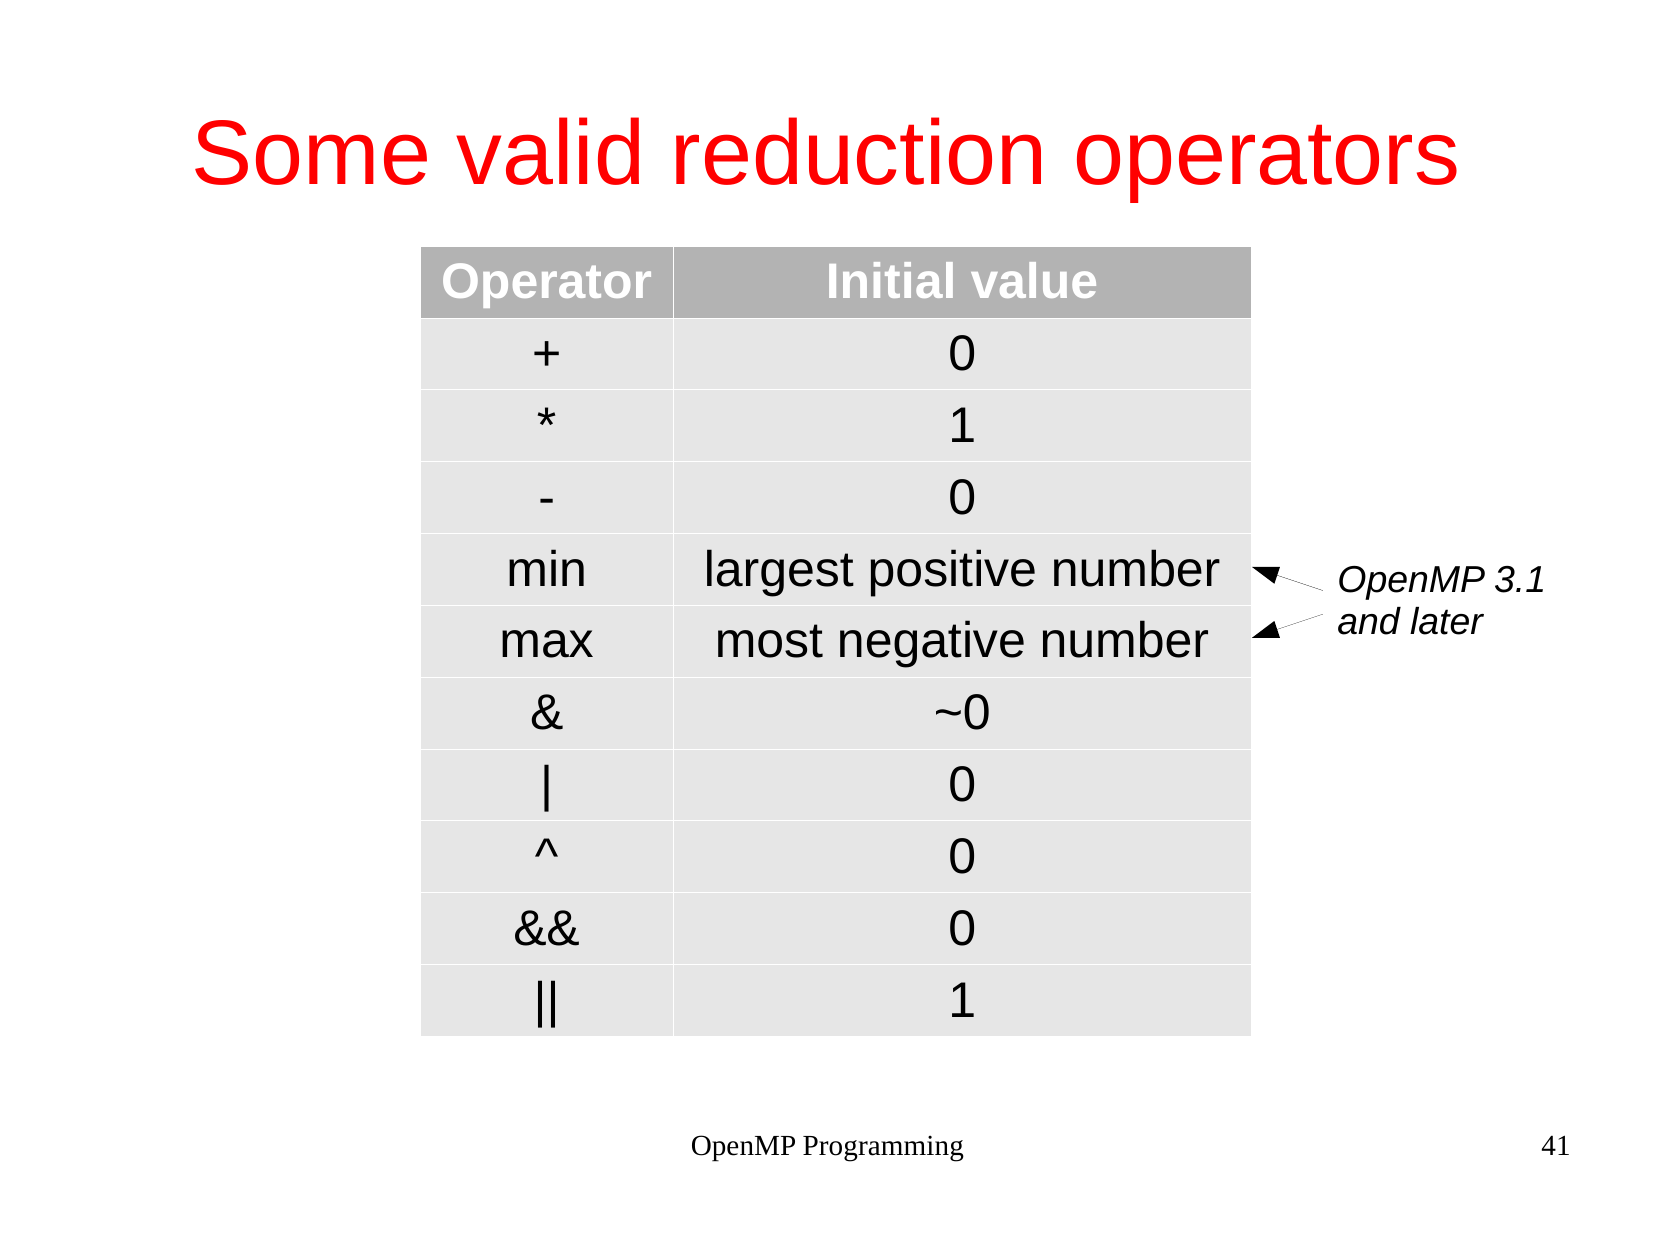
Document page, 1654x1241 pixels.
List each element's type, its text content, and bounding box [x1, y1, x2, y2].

title Some valid reduction operators [82, 49, 1571, 257]
table_cell most negative number [674, 606, 1251, 677]
table_cell 0 [674, 319, 1251, 389]
text_box OpenMP 3.1 and later [1322, 550, 1562, 650]
table_cell max [421, 606, 673, 677]
table_cell ~0 [674, 678, 1251, 749]
table_cell || [421, 965, 673, 1036]
table_cell ^ [421, 821, 673, 892]
table_cell & [421, 678, 673, 749]
table_cell - [421, 462, 673, 533]
table_cell largest positive number [674, 534, 1251, 605]
table_header Operator [421, 247, 673, 318]
table_cell 0 [674, 893, 1251, 964]
table_cell + [421, 319, 673, 389]
table_cell 0 [674, 821, 1251, 892]
table_cell | [421, 750, 673, 820]
table_cell 1 [674, 965, 1251, 1036]
table_cell 0 [674, 462, 1251, 533]
table_cell 0 [674, 750, 1251, 820]
table_cell && [421, 893, 673, 964]
table_cell 1 [674, 390, 1251, 461]
table_cell * [421, 390, 673, 461]
table_header Initial value [674, 247, 1251, 318]
table_cell min [421, 534, 673, 605]
